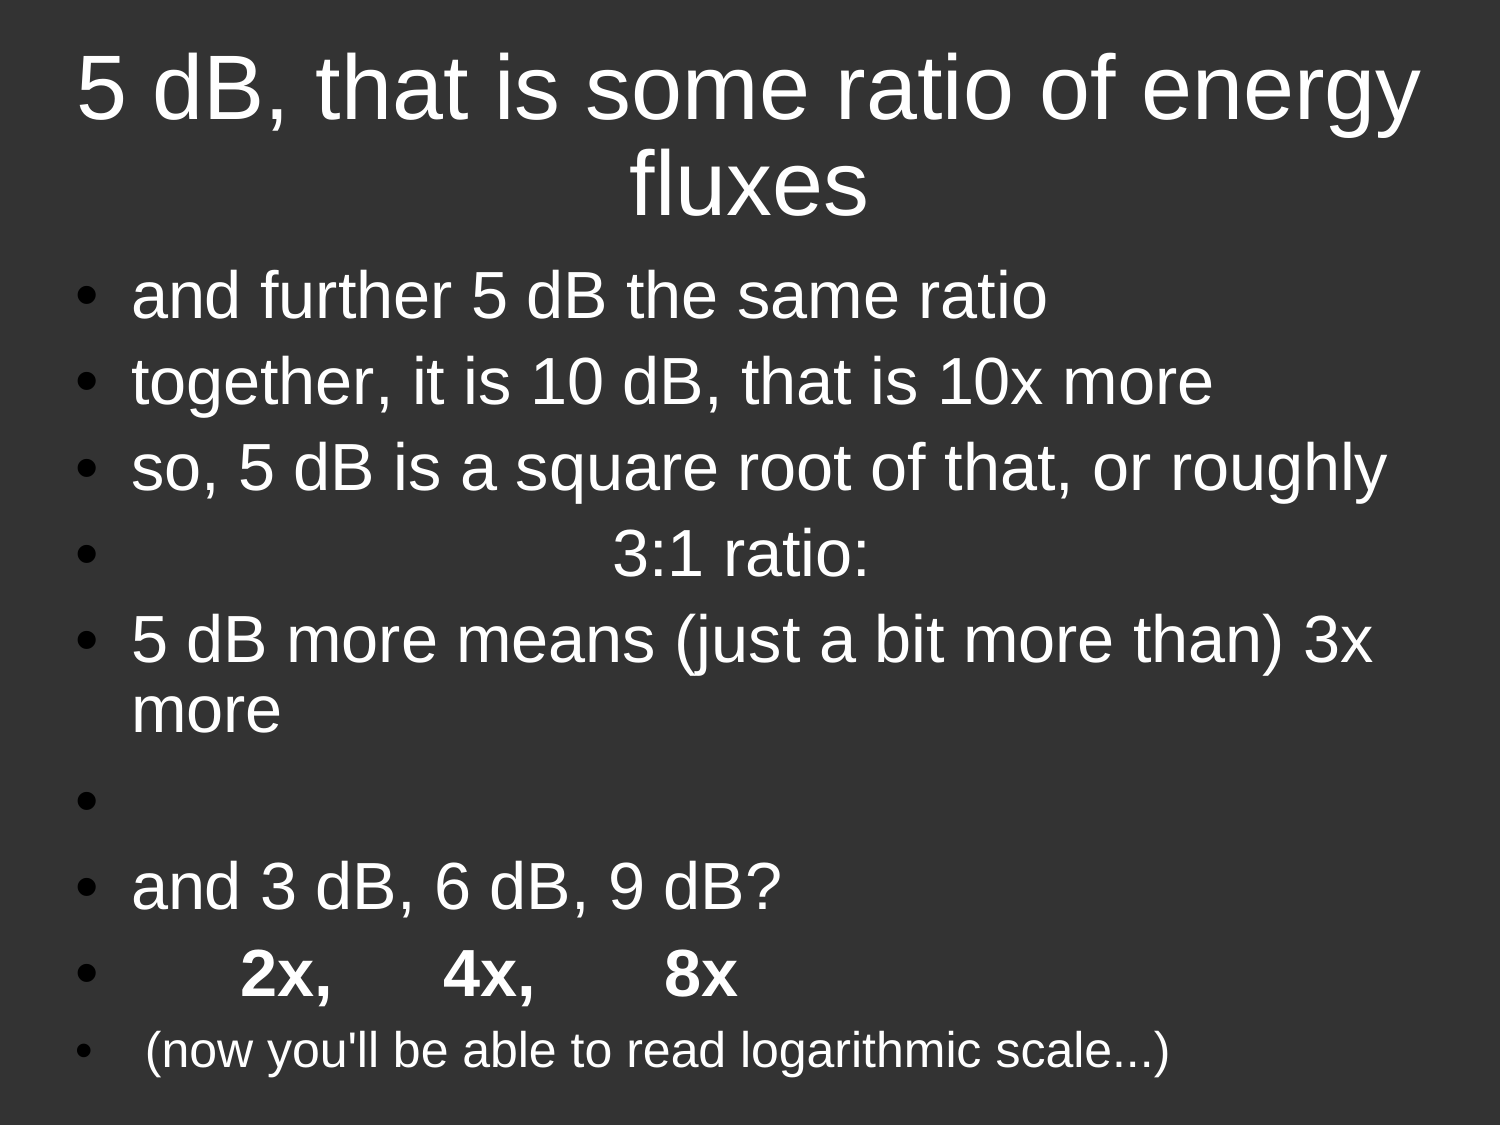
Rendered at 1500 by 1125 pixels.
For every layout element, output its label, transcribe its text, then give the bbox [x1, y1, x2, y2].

title 5 dB, that is some ratio of energy fluxes [75, 21, 1425, 257]
list and further 5 dB the same ratio together, it is 10 dB, that is 10x more so, 5 dB is a square root of that, or roughly 3:1 ratio: 5 dB more means (just a bit more than) 3x more and 3 dB, 6 dB, 9 dB? 2x, 4x, 8x (now you'll be able to read logarithmic scale...) [75, 262, 1425, 1125]
